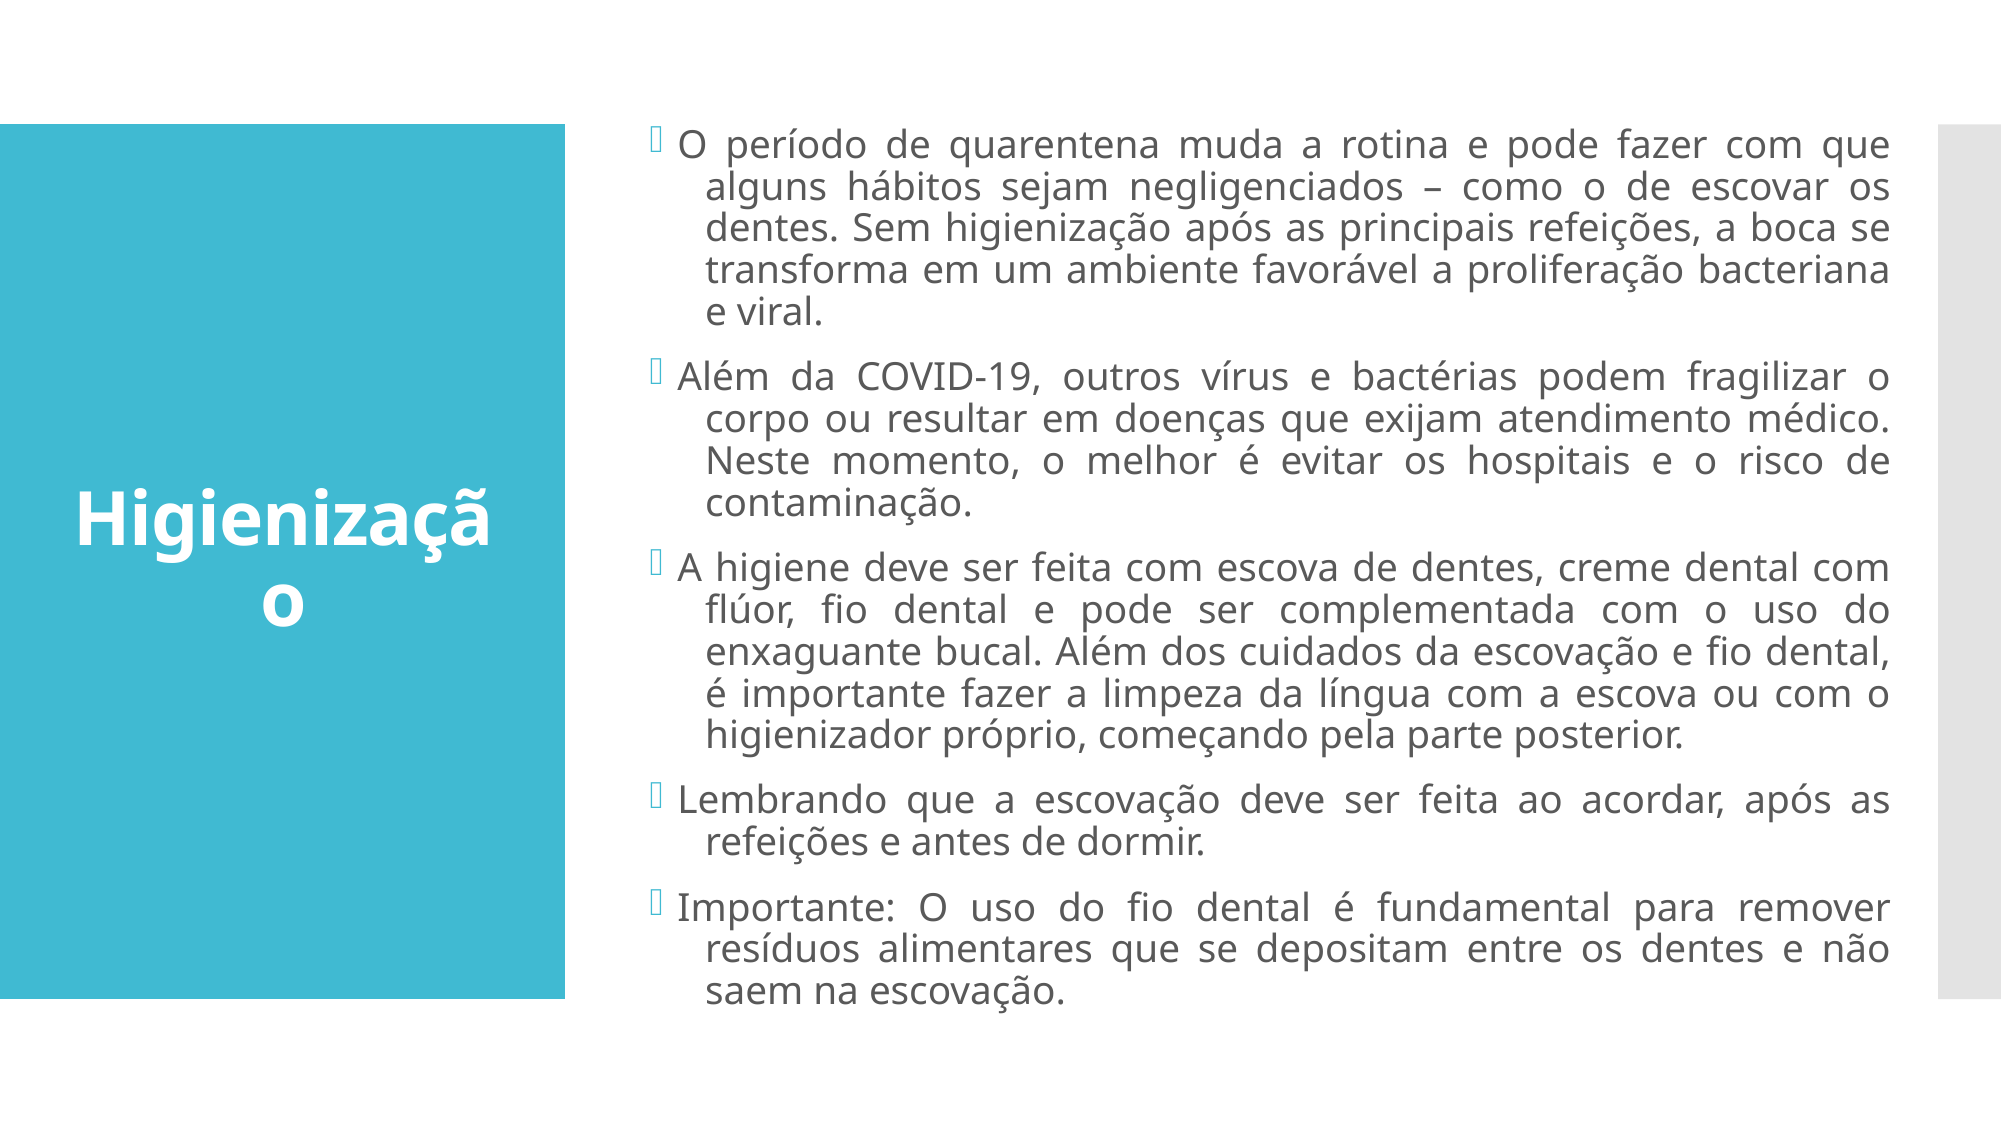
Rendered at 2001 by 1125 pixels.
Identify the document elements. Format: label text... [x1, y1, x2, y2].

list O período de quarentena muda a rotina e pode fazer com que alguns hábitos sejam negligenciados – como o de escovar os dentes. Sem higienização após as principais refeições, a boca se transforma em um ambiente favorável a proliferação bacteriana e viral. Além da COVID-19, outros vírus e bactérias podem fragilizar o corpo ou resultar em doenças que exijam atendimento médico. Neste momento, o melhor é evitar os hospitais e o risco de contaminação. A higiene deve ser feita com escova de dentes, creme dental com flúor, fio dental e pode ser complementada com o uso do enxaguante bucal. Além dos cuidados da escovação e fio dental, é importante fazer a limpeza da língua com a escova ou com o higienizador próprio, começando pela parte posterior. Lembrando que a escovação deve ser feita ao acordar, após as refeições e antes de dormir. Importante: O uso do fio dental é fundamental para remover resíduos alimentares que se depositam entre os dentes e não saem na escovação. [634, 115, 1908, 1023]
title Higienização [41, 184, 526, 940]
